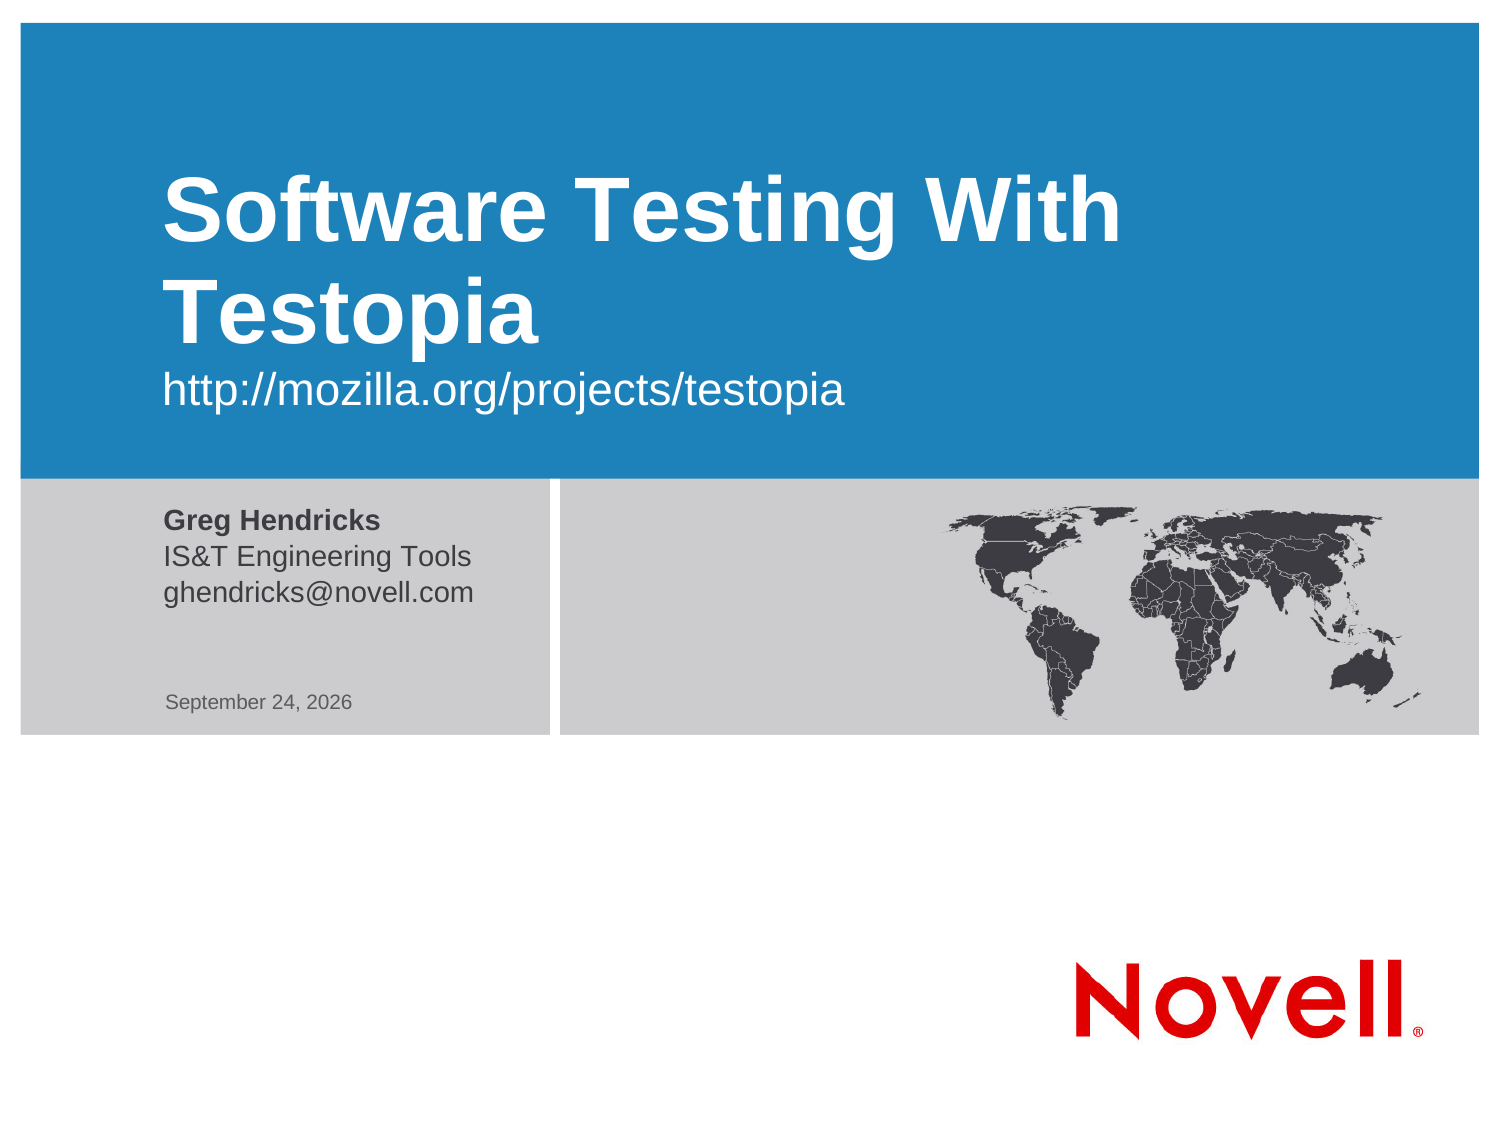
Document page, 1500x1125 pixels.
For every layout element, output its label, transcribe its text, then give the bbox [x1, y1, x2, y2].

picture [560, 479, 1479, 735]
title Software Testing With Testopia http://mozilla.org/projects/testopia [162, 158, 1476, 415]
picture [20, 479, 550, 735]
subtitle Greg Hendricks IS&T Engineering Tools ghendricks@novell.com [163, 501, 559, 672]
picture [1066, 951, 1430, 1047]
